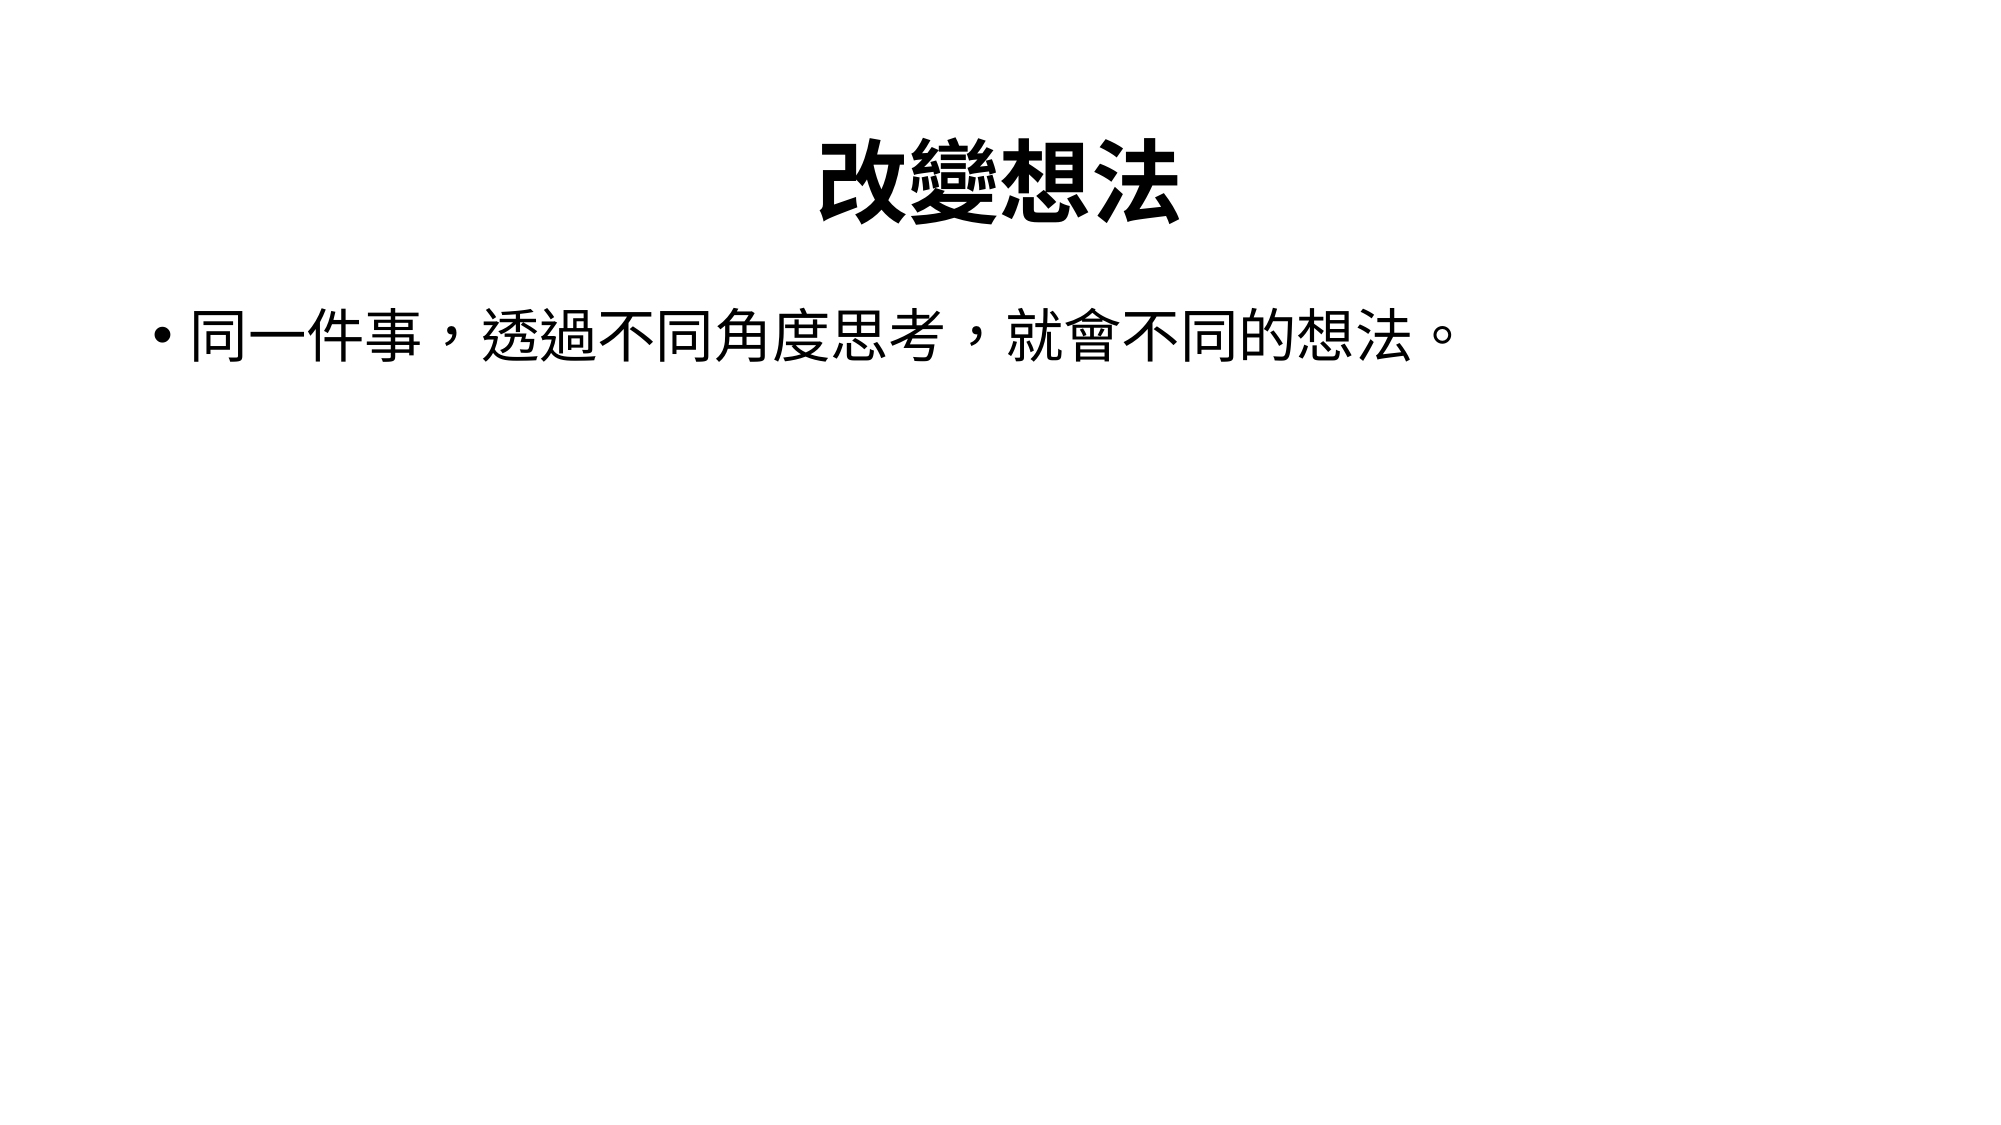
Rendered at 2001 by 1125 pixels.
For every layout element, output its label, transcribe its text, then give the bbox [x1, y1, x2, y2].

list 同一件事，透過不同角度思考，就會不同的想法。 [137, 299, 1863, 1014]
title 改變想法 [137, 59, 1863, 278]
